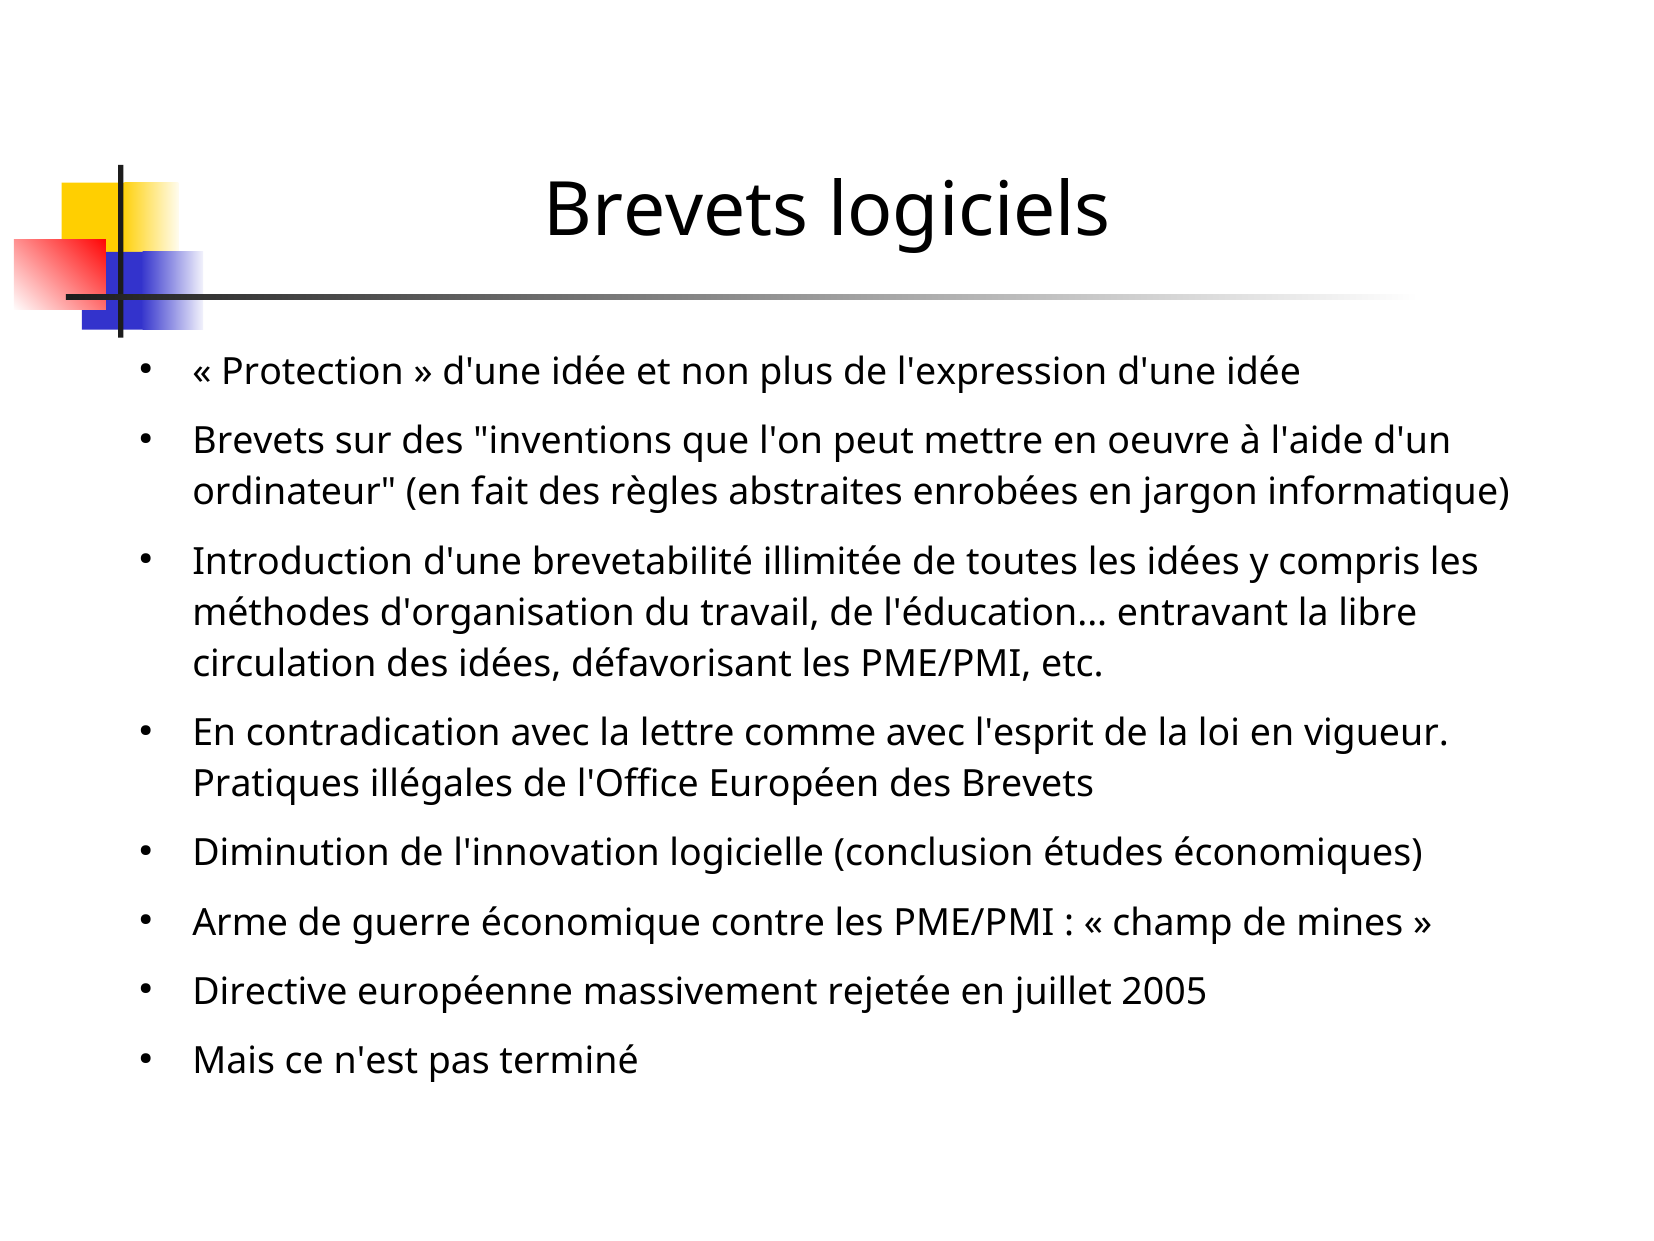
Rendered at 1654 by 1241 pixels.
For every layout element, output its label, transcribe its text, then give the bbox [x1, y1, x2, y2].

title Brevets logiciels [121, 102, 1534, 311]
list « Protection » d'une idée et non plus de l'expression d'une idée Brevets sur des "inventions que l'on peut mettre en oeuvre à l'aide d'un ordinateur" (en fait des règles abstraites enrobées en jargon informatique) Introduction d'une brevetabilité illimitée de toutes les idées y compris les méthodes d'organisation du travail, de l'éducation... entravant la libre circulation des idées, défavorisant les PME/PMI, etc. En contradication avec la lettre comme avec l'esprit de la loi en vigueur. Pratiques illégales de l'Office Européen des Brevets Diminution de l'innovation logicielle (conclusion études économiques) Arme de guerre économique contre les PME/PMI : « champ de mines » Directive européenne massivement rejetée en juillet 2005 Mais ce n'est pas terminé [121, 344, 1534, 1112]
